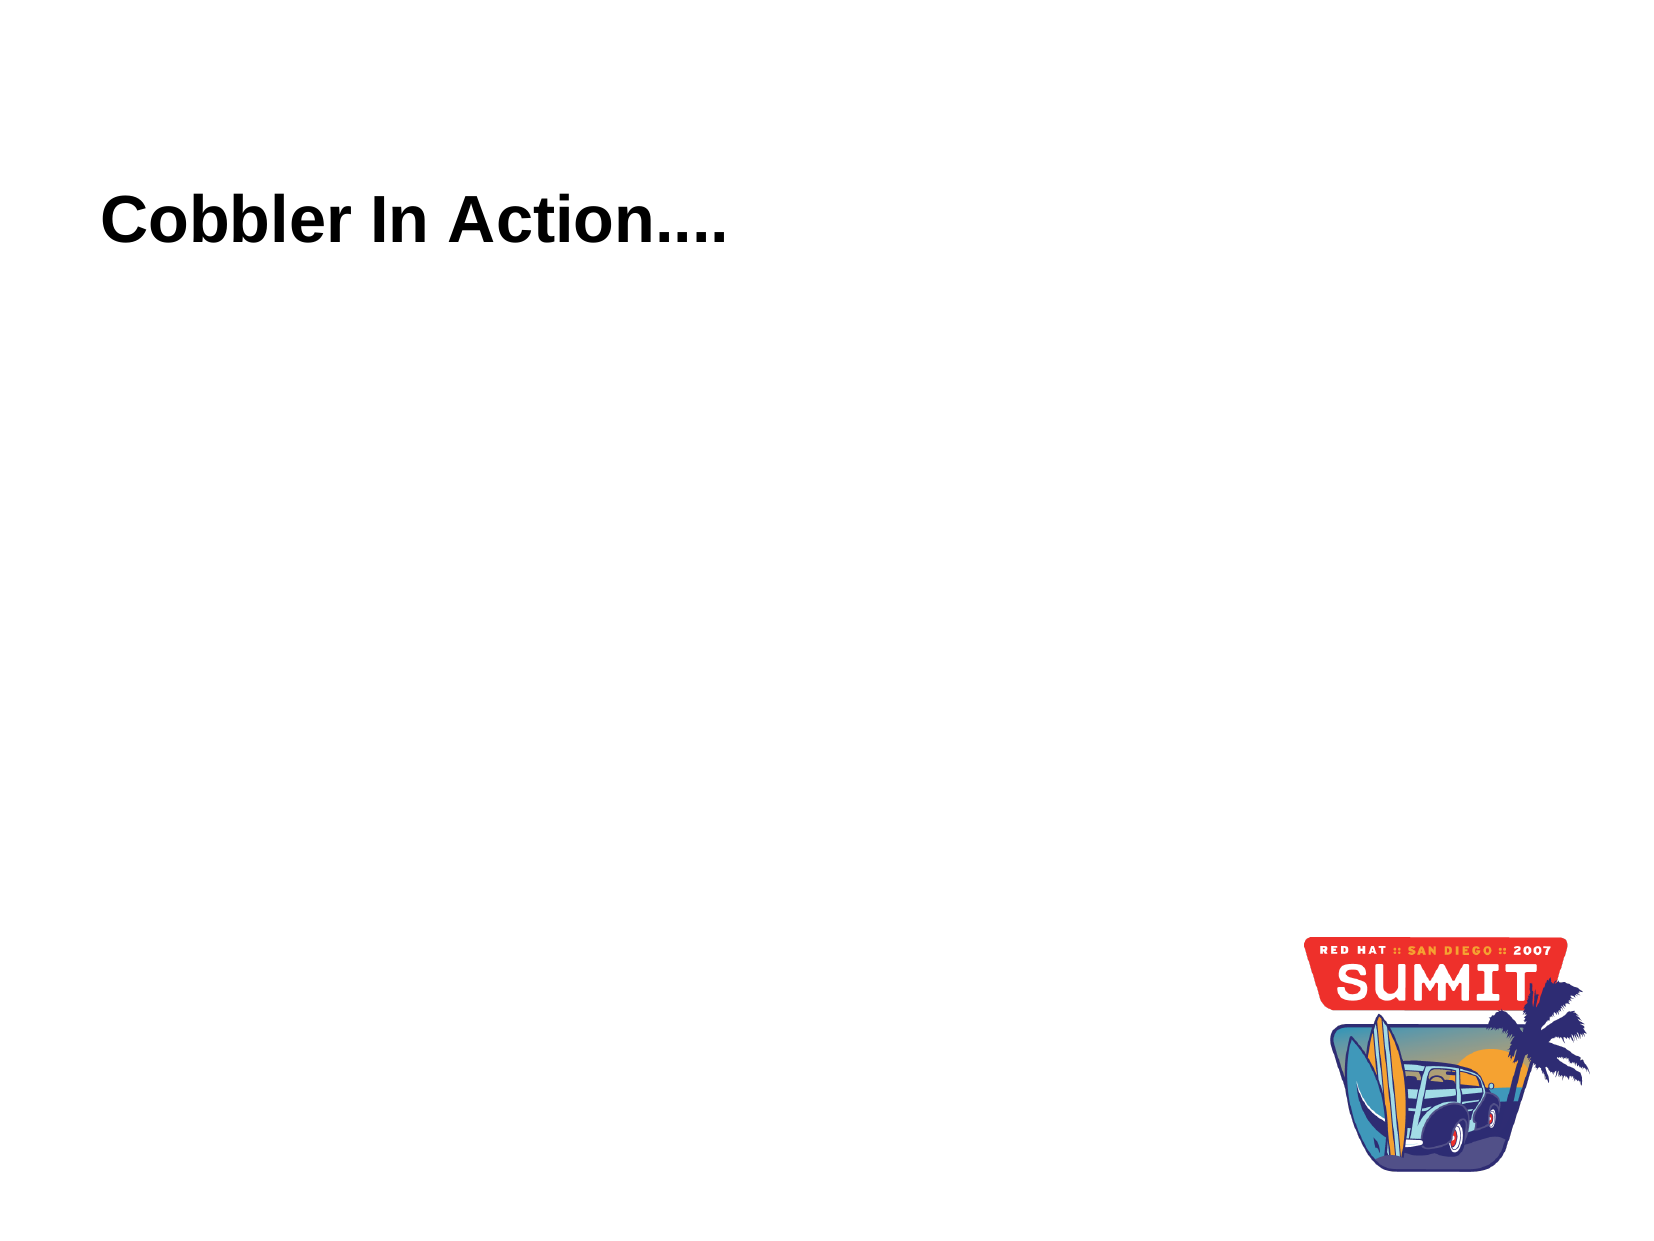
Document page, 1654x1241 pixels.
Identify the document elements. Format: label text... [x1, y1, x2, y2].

picture [1304, 937, 1590, 1172]
title Cobbler In Action.... [100, 164, 1506, 275]
